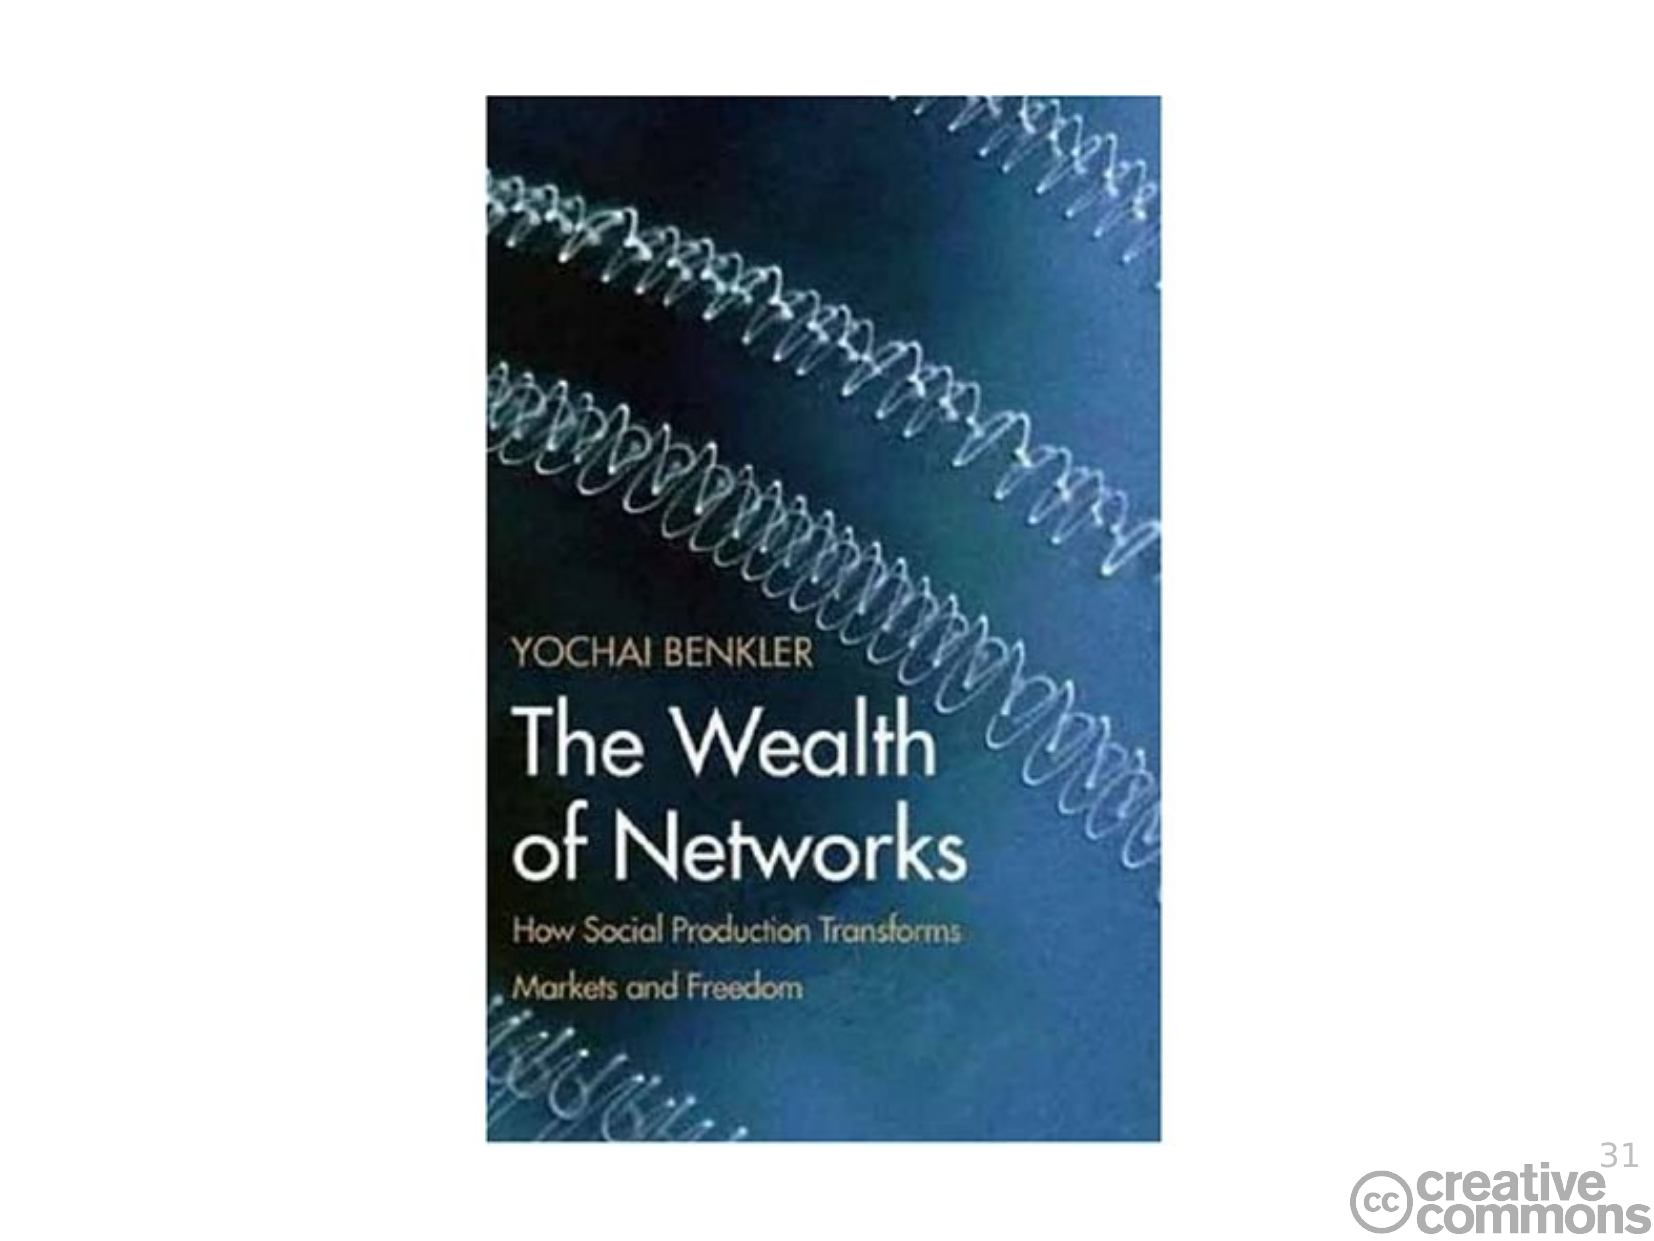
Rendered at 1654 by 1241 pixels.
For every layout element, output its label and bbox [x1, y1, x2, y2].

picture [301, 95, 1352, 1146]
picture [1350, 1162, 1651, 1234]
